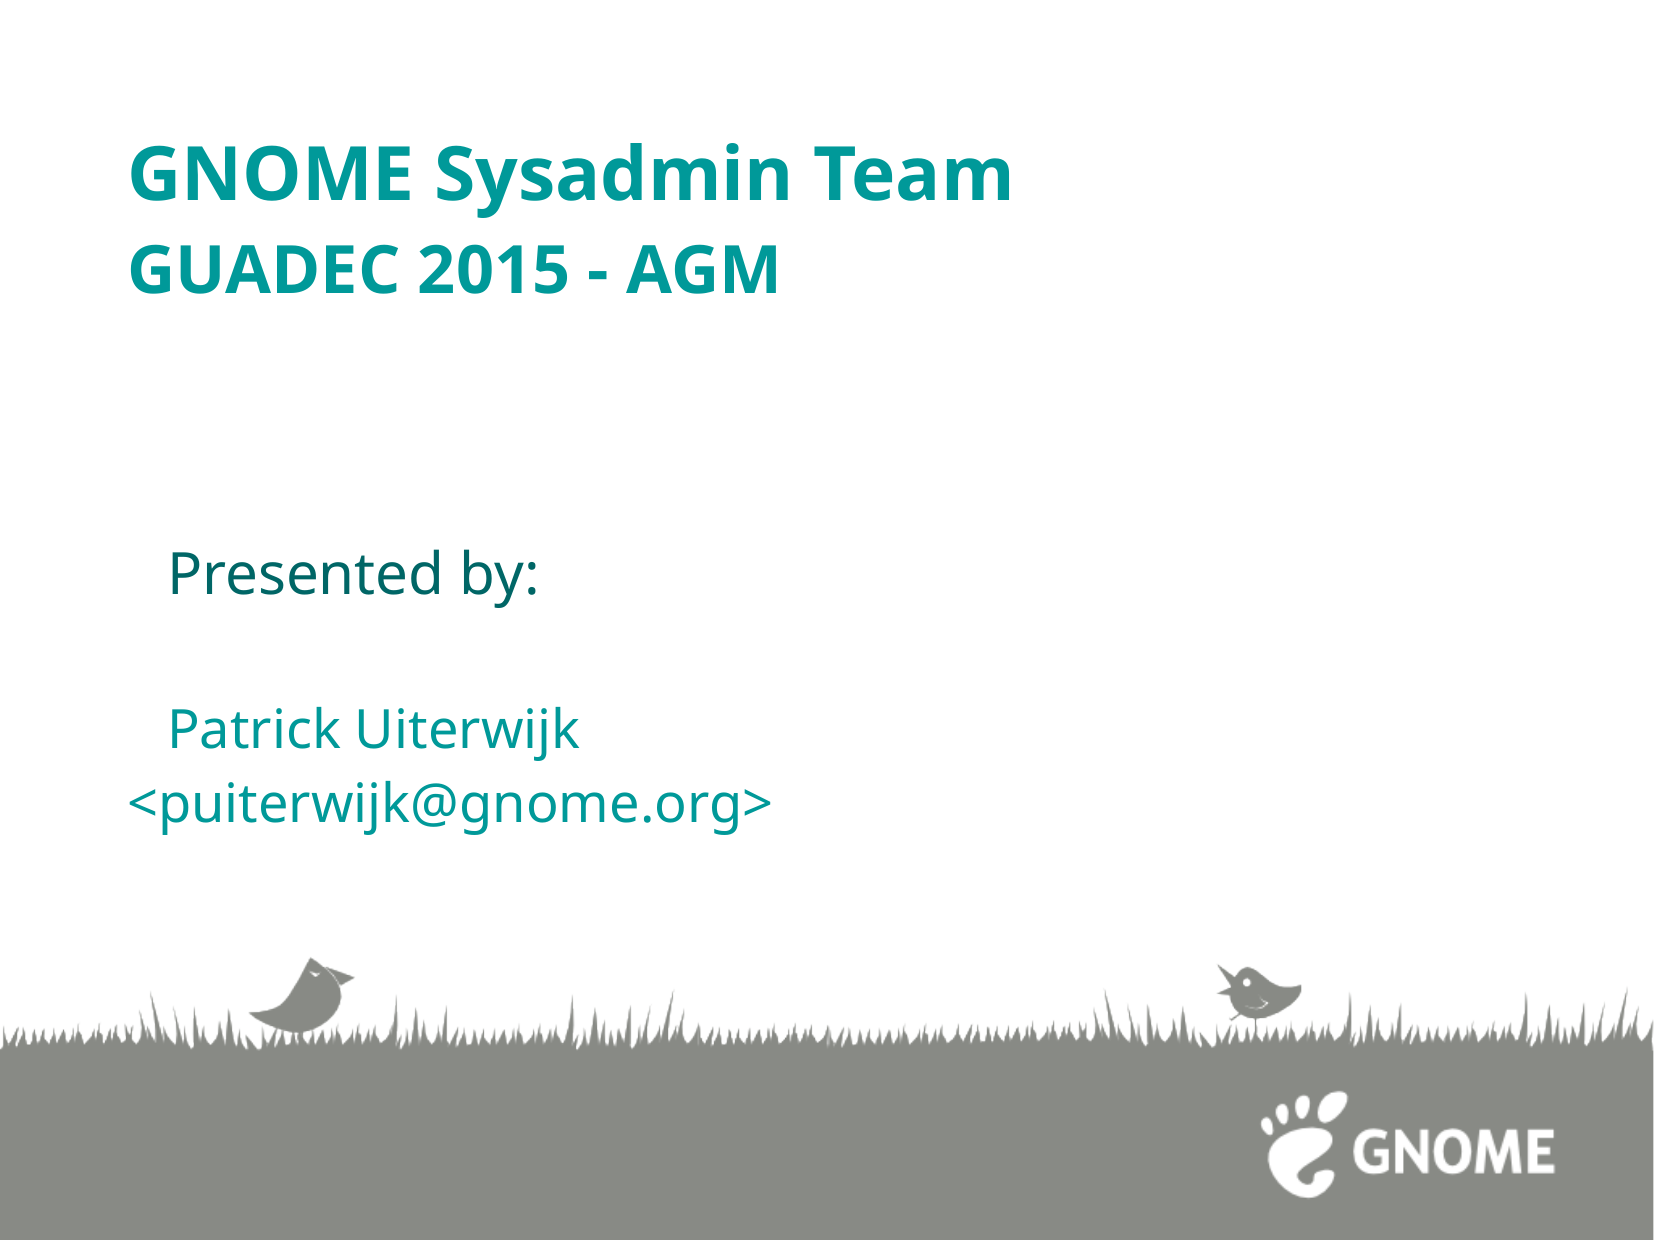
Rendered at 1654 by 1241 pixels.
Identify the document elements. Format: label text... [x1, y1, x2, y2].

picture [0, 0, 1654, 1241]
text_box GNOME Sysadmin Team GUADEC 2015 - AGM [112, 112, 1276, 318]
text_box Presented by: Patrick Uiterwijk <puiterwijk@gnome.org> [112, 525, 1426, 771]
